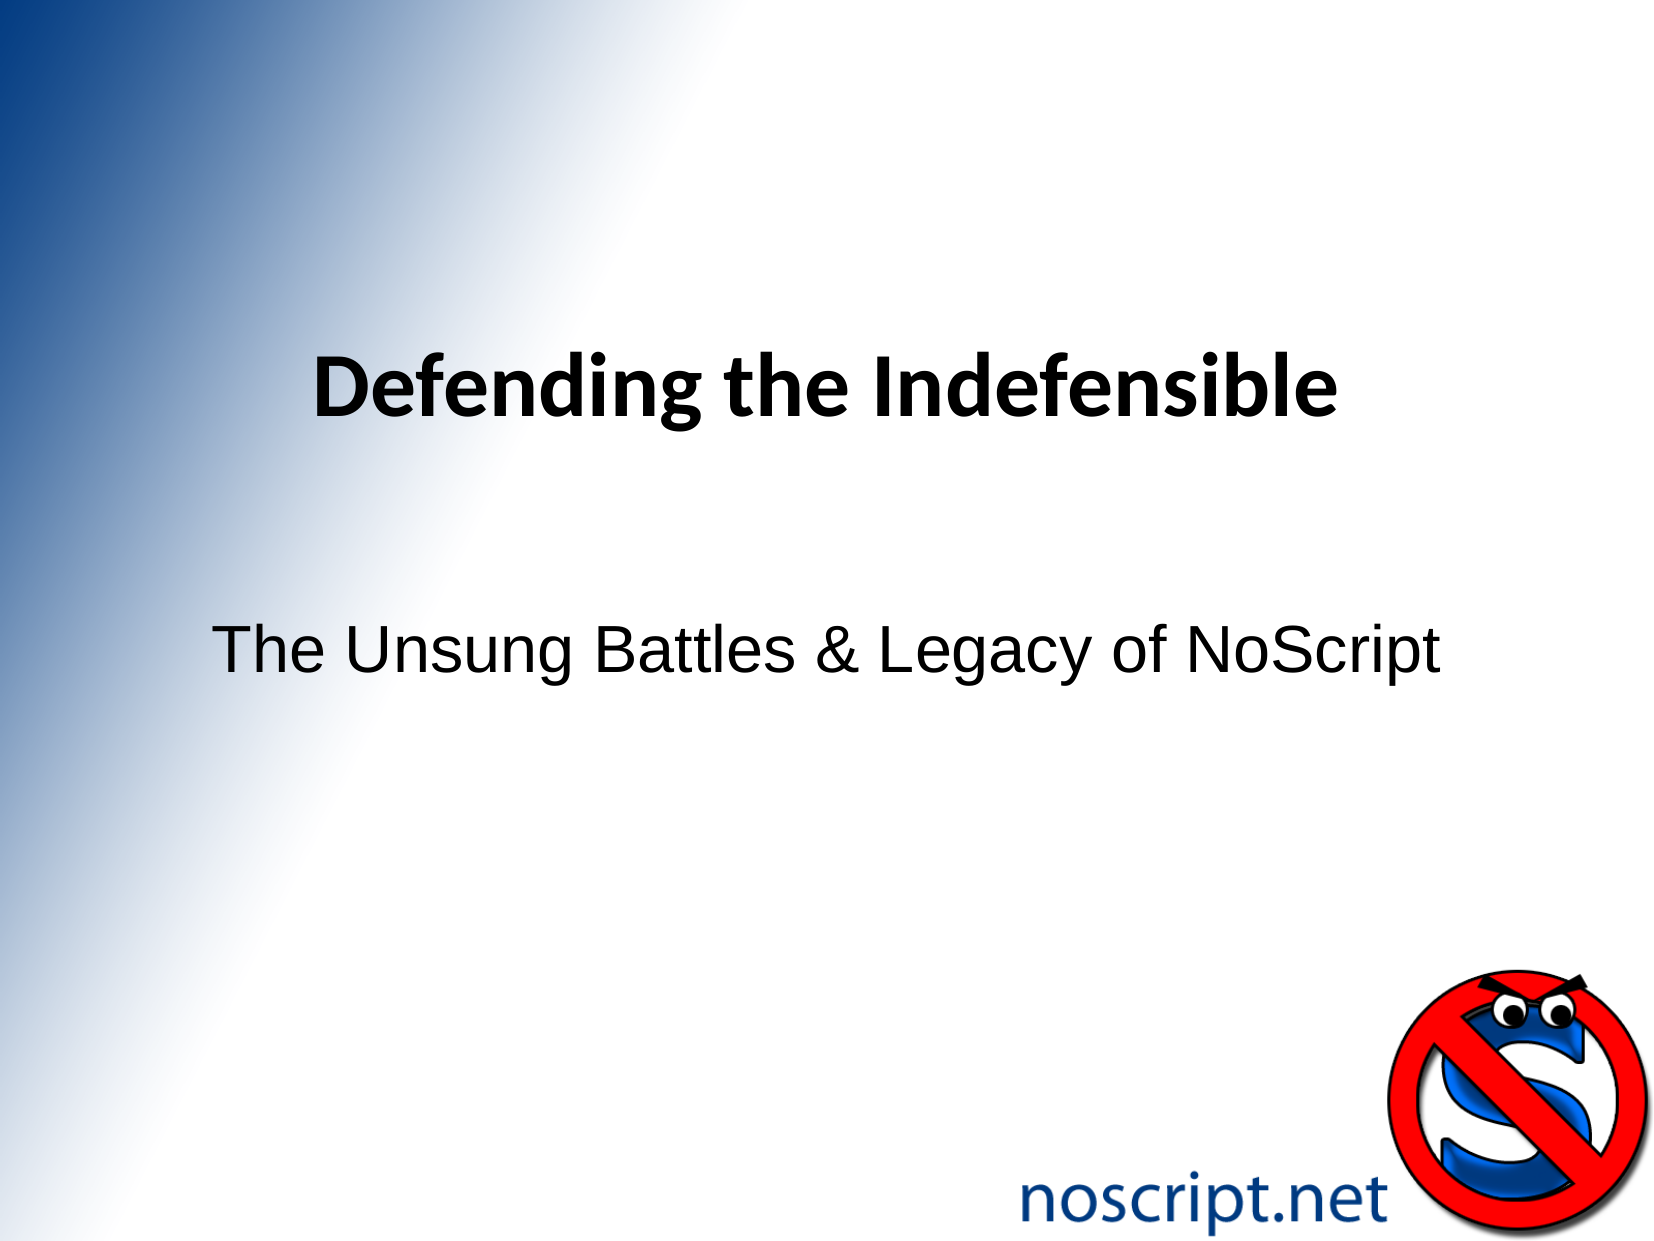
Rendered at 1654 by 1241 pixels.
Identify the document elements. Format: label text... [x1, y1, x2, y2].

picture [0, 0, 1654, 1241]
subtitle The Unsung Battles & Legacy of NoScript [82, 290, 1571, 1010]
